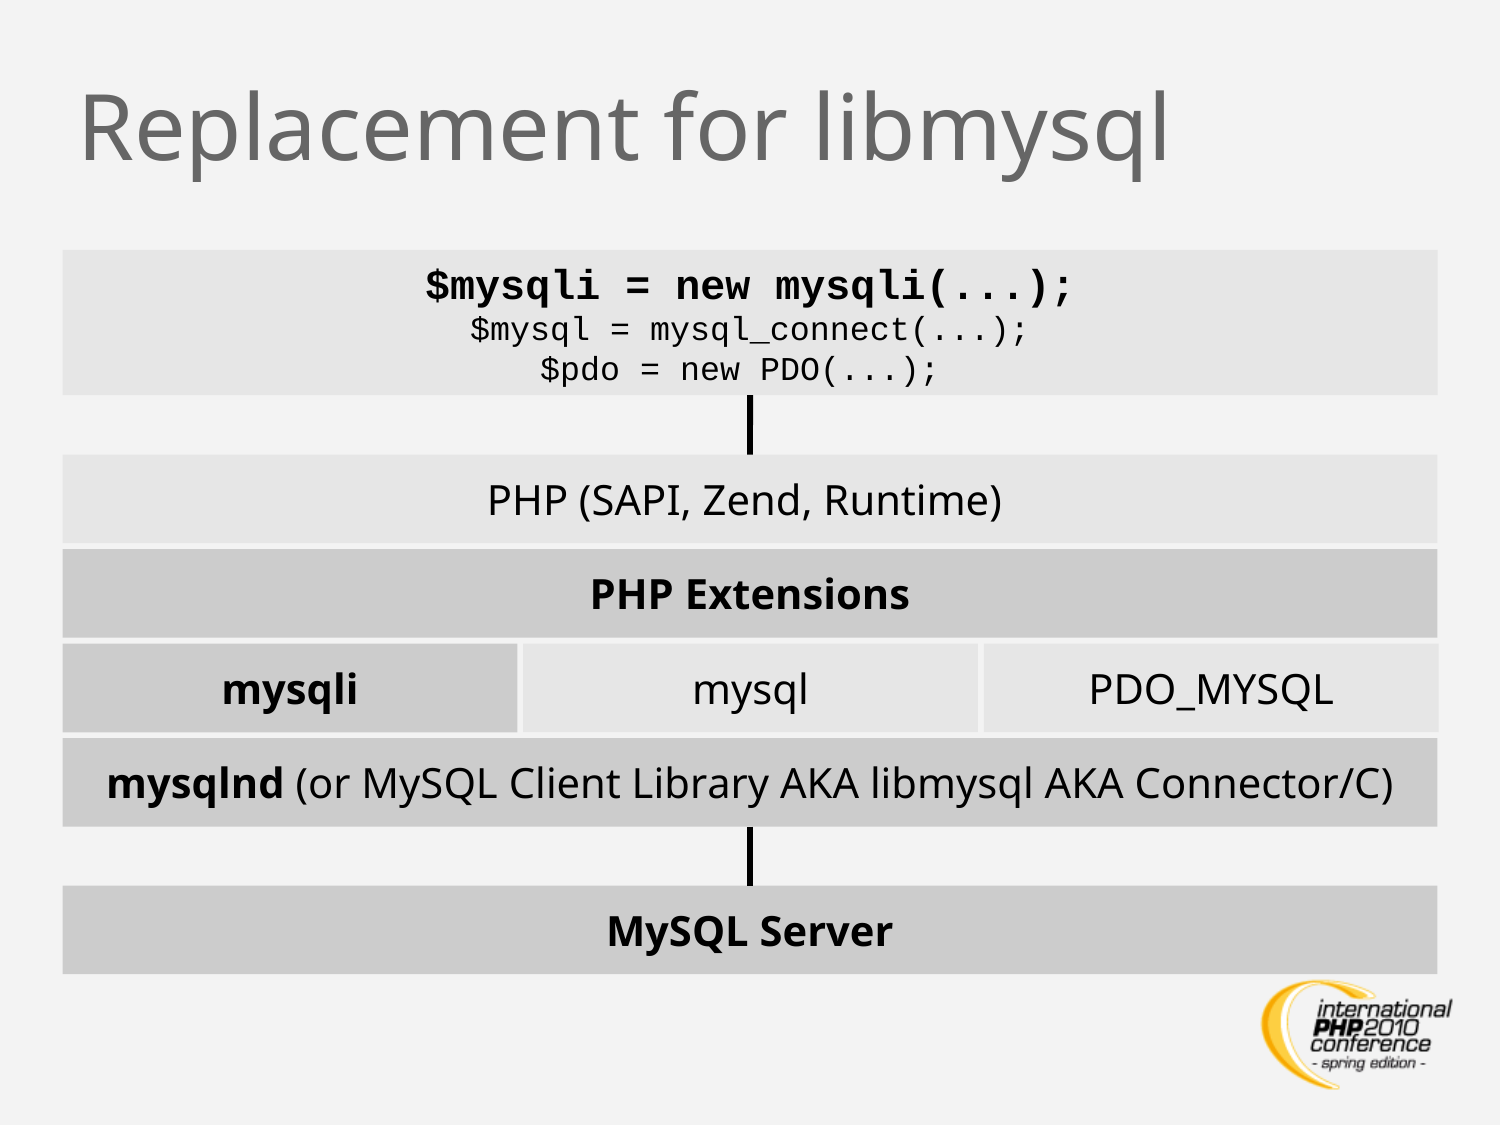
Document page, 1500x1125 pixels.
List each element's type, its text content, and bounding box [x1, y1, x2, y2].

text_box mysqlnd (or MySQL Client Library AKA libmysql AKA Connector/C) [62, 738, 1438, 827]
text_box $mysqli = new mysqli(...); $mysql = mysql_connect(...); $pdo = new PDO(...); [62, 249, 1438, 396]
text_box mysql [523, 643, 978, 733]
text_box mysqli [62, 643, 518, 733]
picture [0, 0, 1500, 1125]
text_box MySQL Server [62, 885, 1438, 975]
text_box PDO_MYSQL [983, 643, 1439, 733]
text_box PHP Extensions [62, 549, 1438, 638]
text_box PHP (SAPI, Zend, Runtime) [62, 454, 1438, 544]
title Replacement for libmysql [62, 37, 1438, 213]
